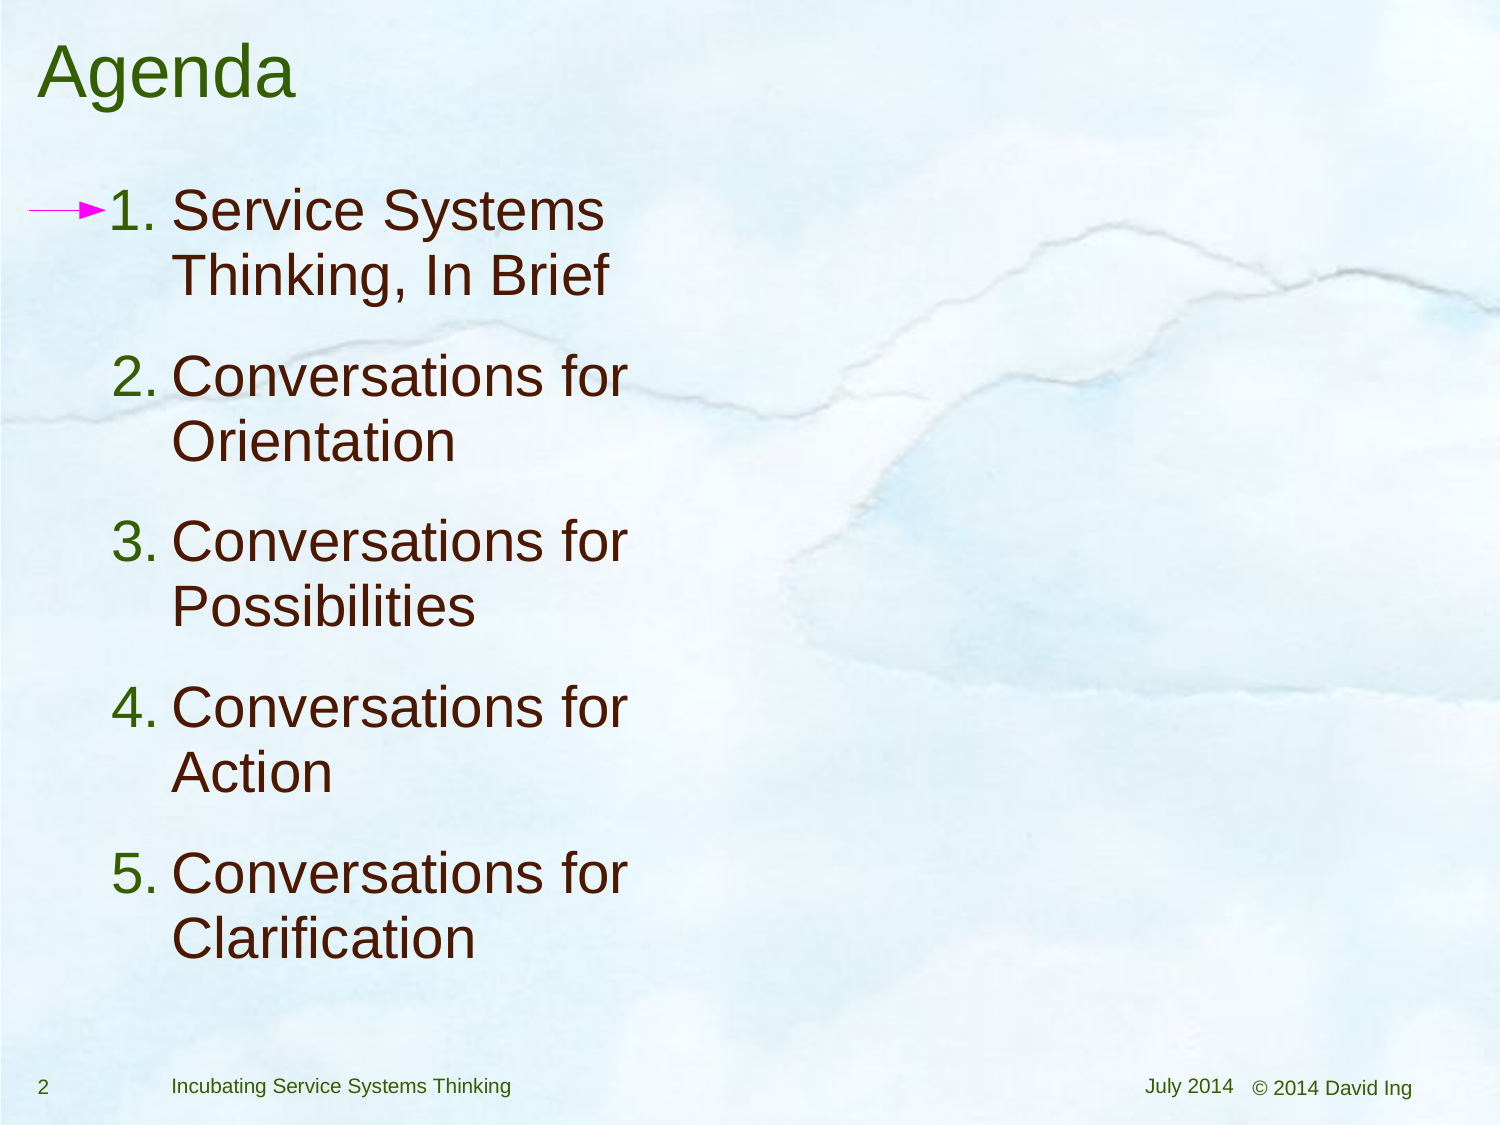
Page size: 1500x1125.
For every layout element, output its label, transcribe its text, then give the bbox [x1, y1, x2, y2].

table_cell Conversations for Action [166, 669, 658, 835]
table_cell Conversations for Orientation [166, 338, 658, 503]
table_cell Conversations for Clarification [166, 835, 658, 1000]
table_cell 3. [103, 503, 166, 669]
table_cell 4. [103, 669, 166, 835]
table_cell Conversations for Possibilities [166, 503, 658, 669]
table_cell 2. [103, 338, 166, 503]
table_cell 5. [103, 835, 166, 1000]
picture [0, 0, 1500, 1125]
table_header Service Systems Thinking, In Brief [166, 172, 658, 338]
table_header 1. [103, 172, 166, 338]
title Agenda [37, 37, 1463, 152]
